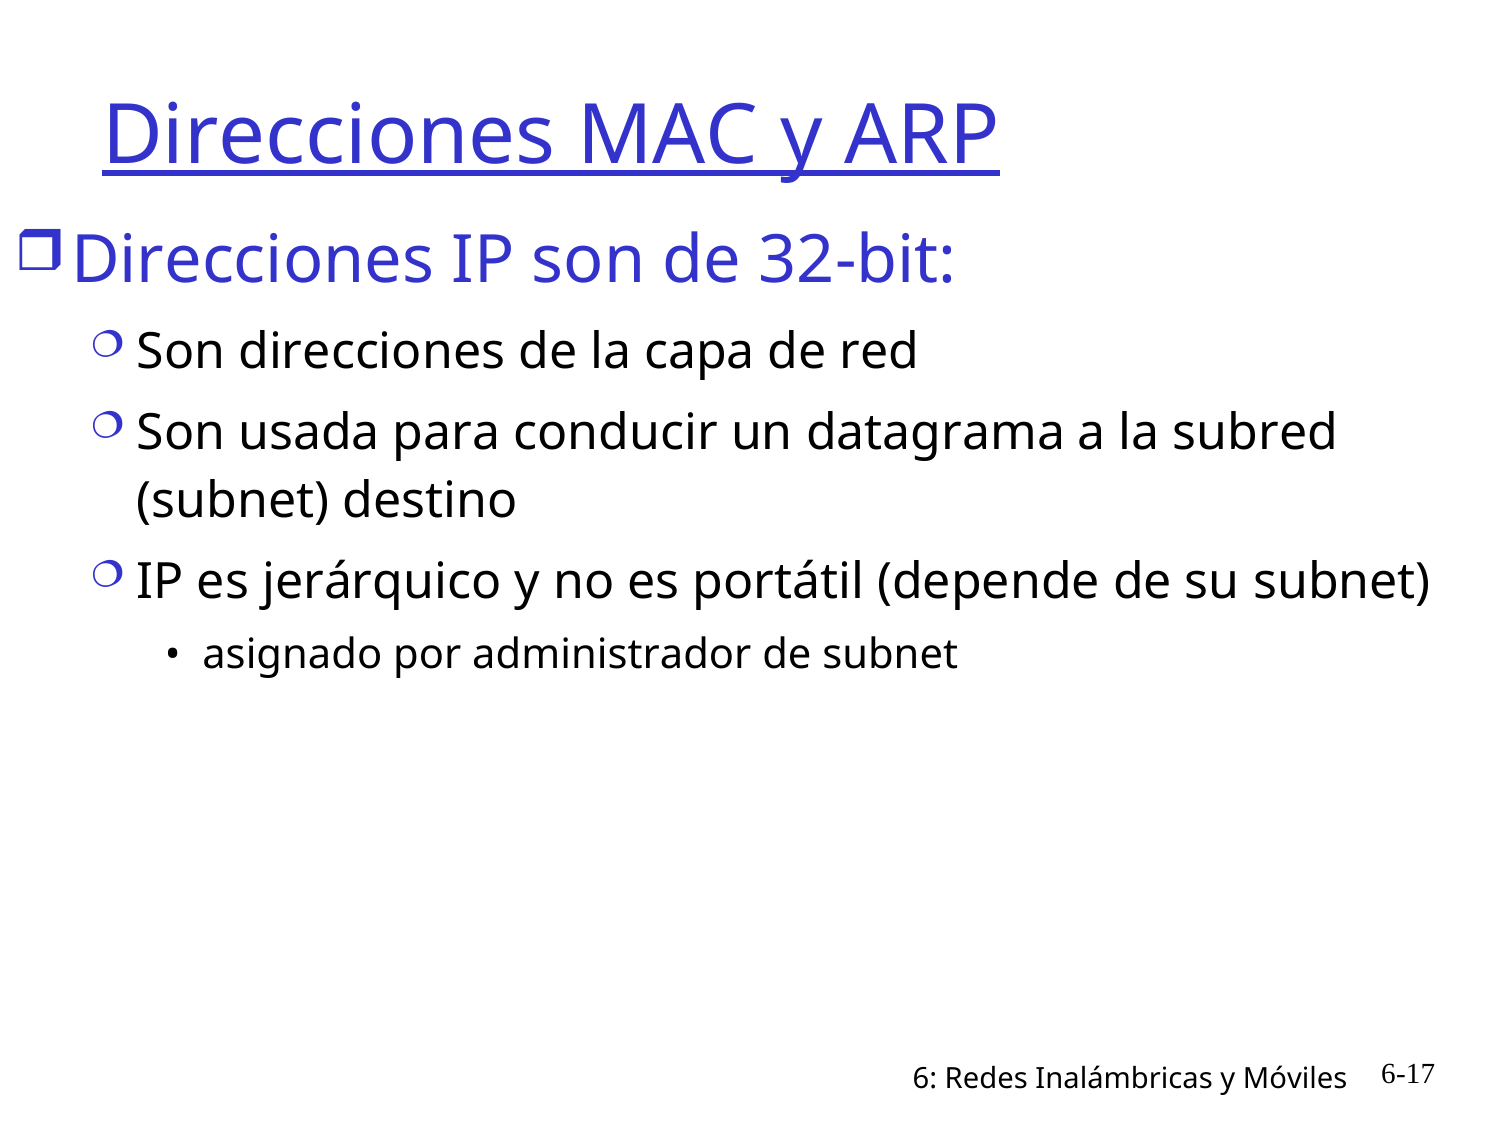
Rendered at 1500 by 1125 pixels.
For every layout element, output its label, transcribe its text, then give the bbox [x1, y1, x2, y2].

title Direcciones MAC y ARP [87, 37, 1363, 204]
list Direcciones IP son de 32-bit: Son direcciones de la capa de red Son usada para conducir un datagrama a la subred (subnet) destino IP es jerárquico y no es portátil (depende de su subnet) asignado por administrador de subnet [0, 204, 1477, 1125]
